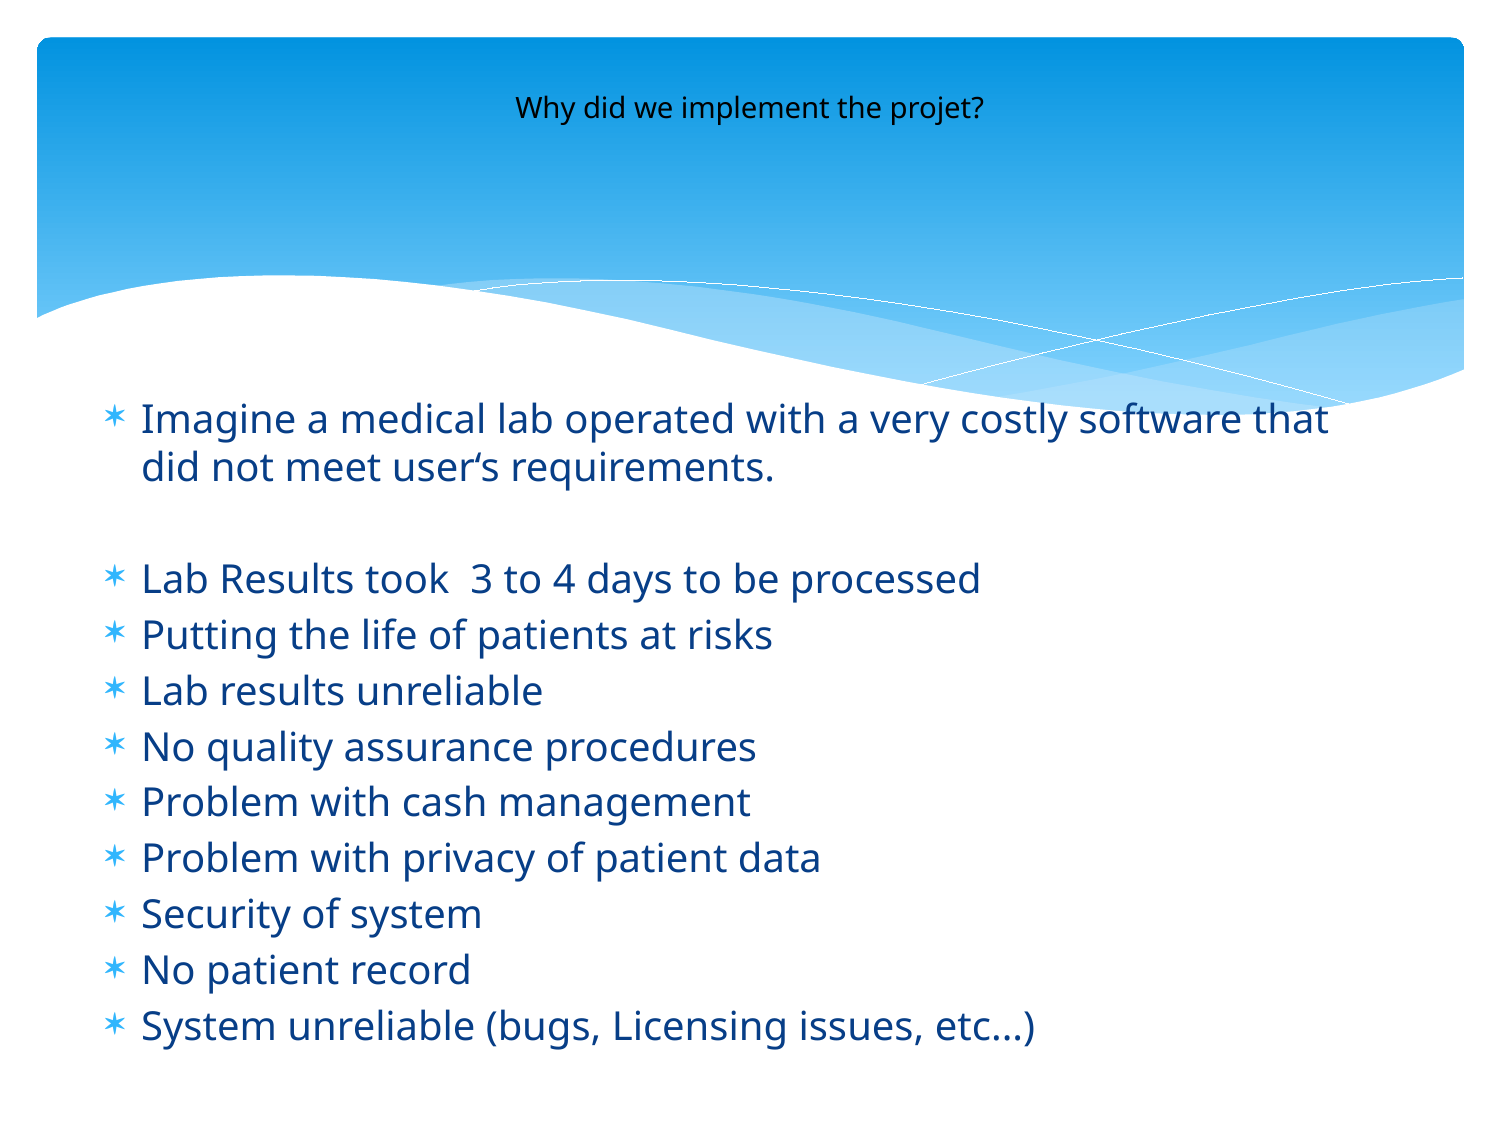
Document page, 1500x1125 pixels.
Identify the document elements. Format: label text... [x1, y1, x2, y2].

list Imagine a medical lab operated with a very costly software that did not meet user‘s requirements. Lab Results took 3 to 4 days to be processed Putting the life of patients at risks Lab results unreliable No quality assurance procedures Problem with cash management Problem with privacy of patient data Security of system No patient record System unreliable (bugs, Licensing issues, etc...) [90, 329, 1411, 1066]
title Why did we implement the projet? [75, 45, 1425, 168]
